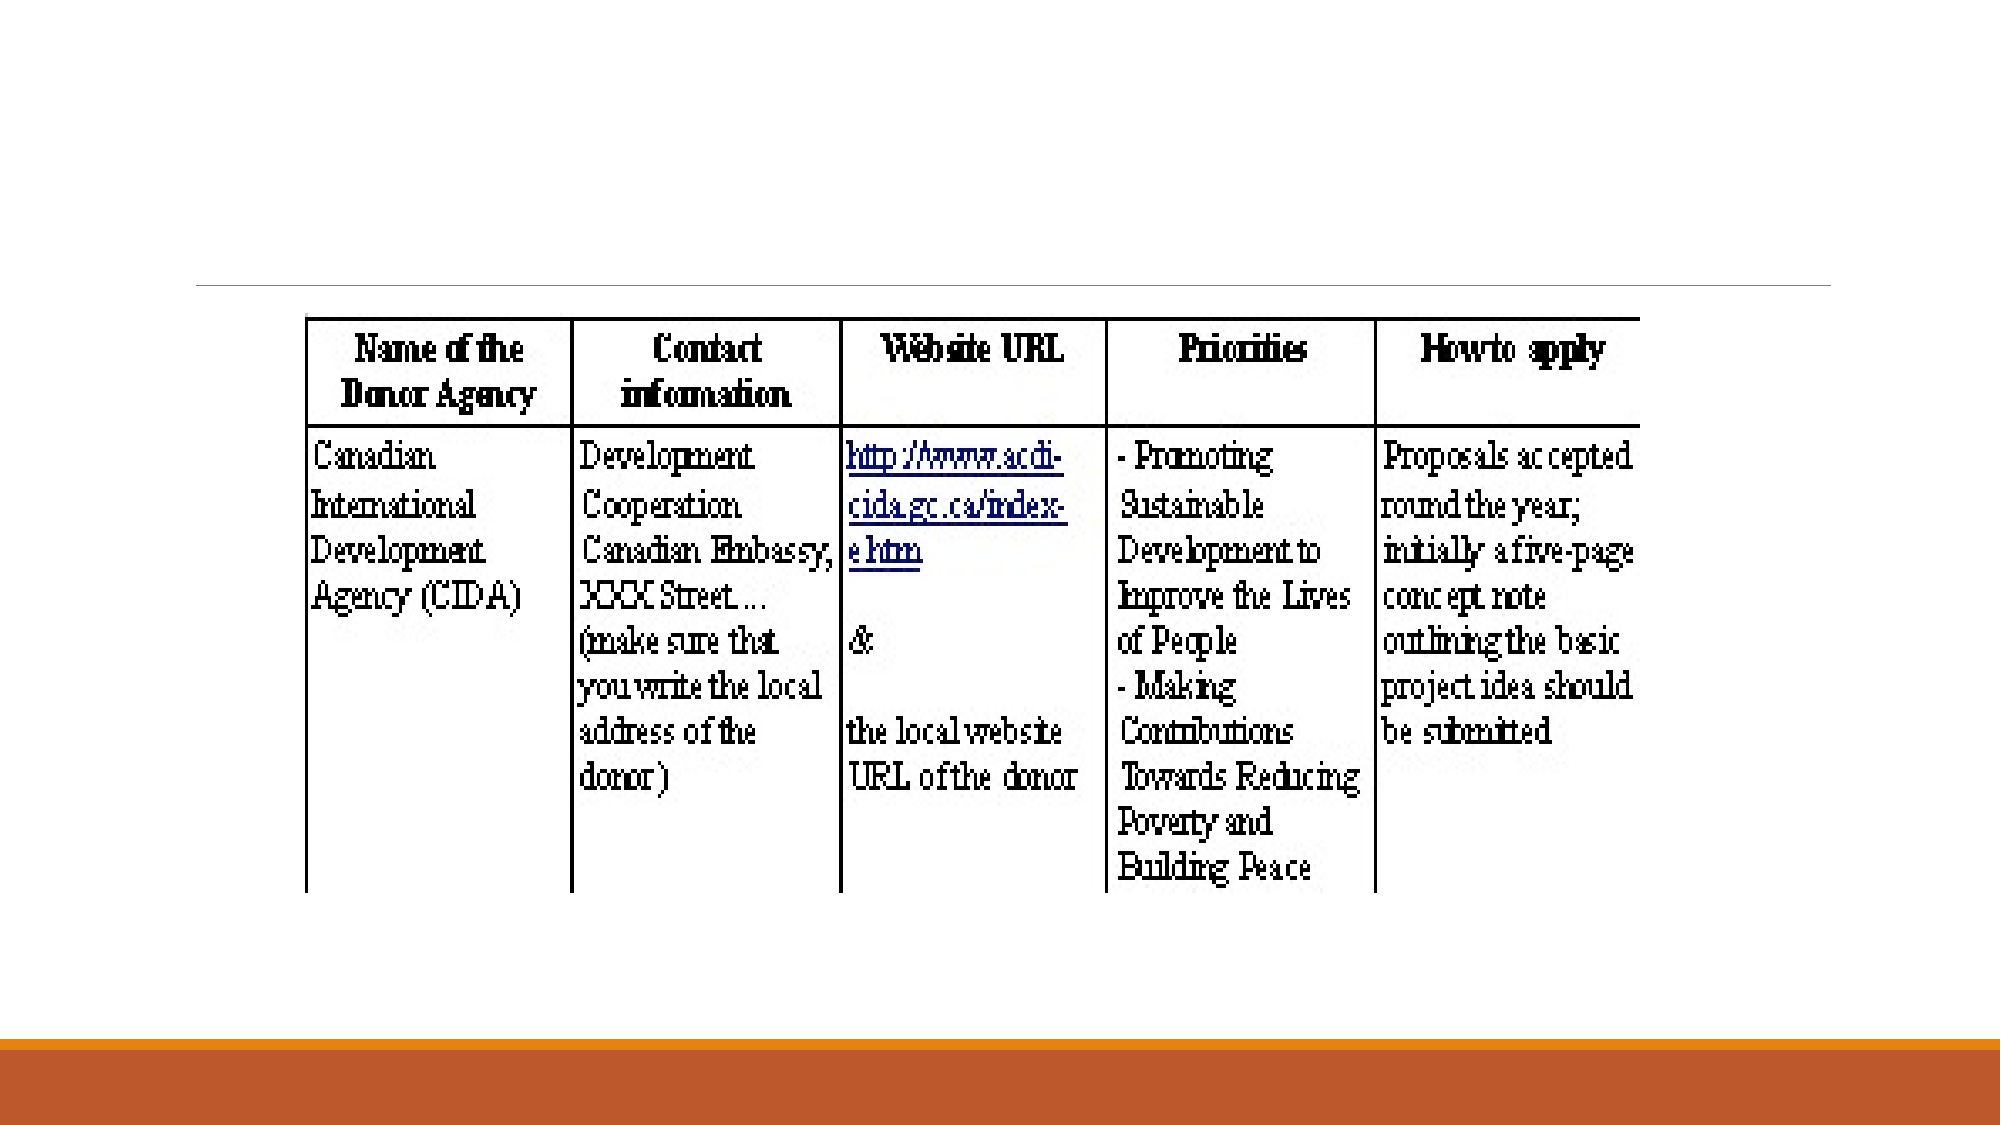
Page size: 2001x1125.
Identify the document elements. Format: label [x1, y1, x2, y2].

picture [305, 313, 1640, 893]
